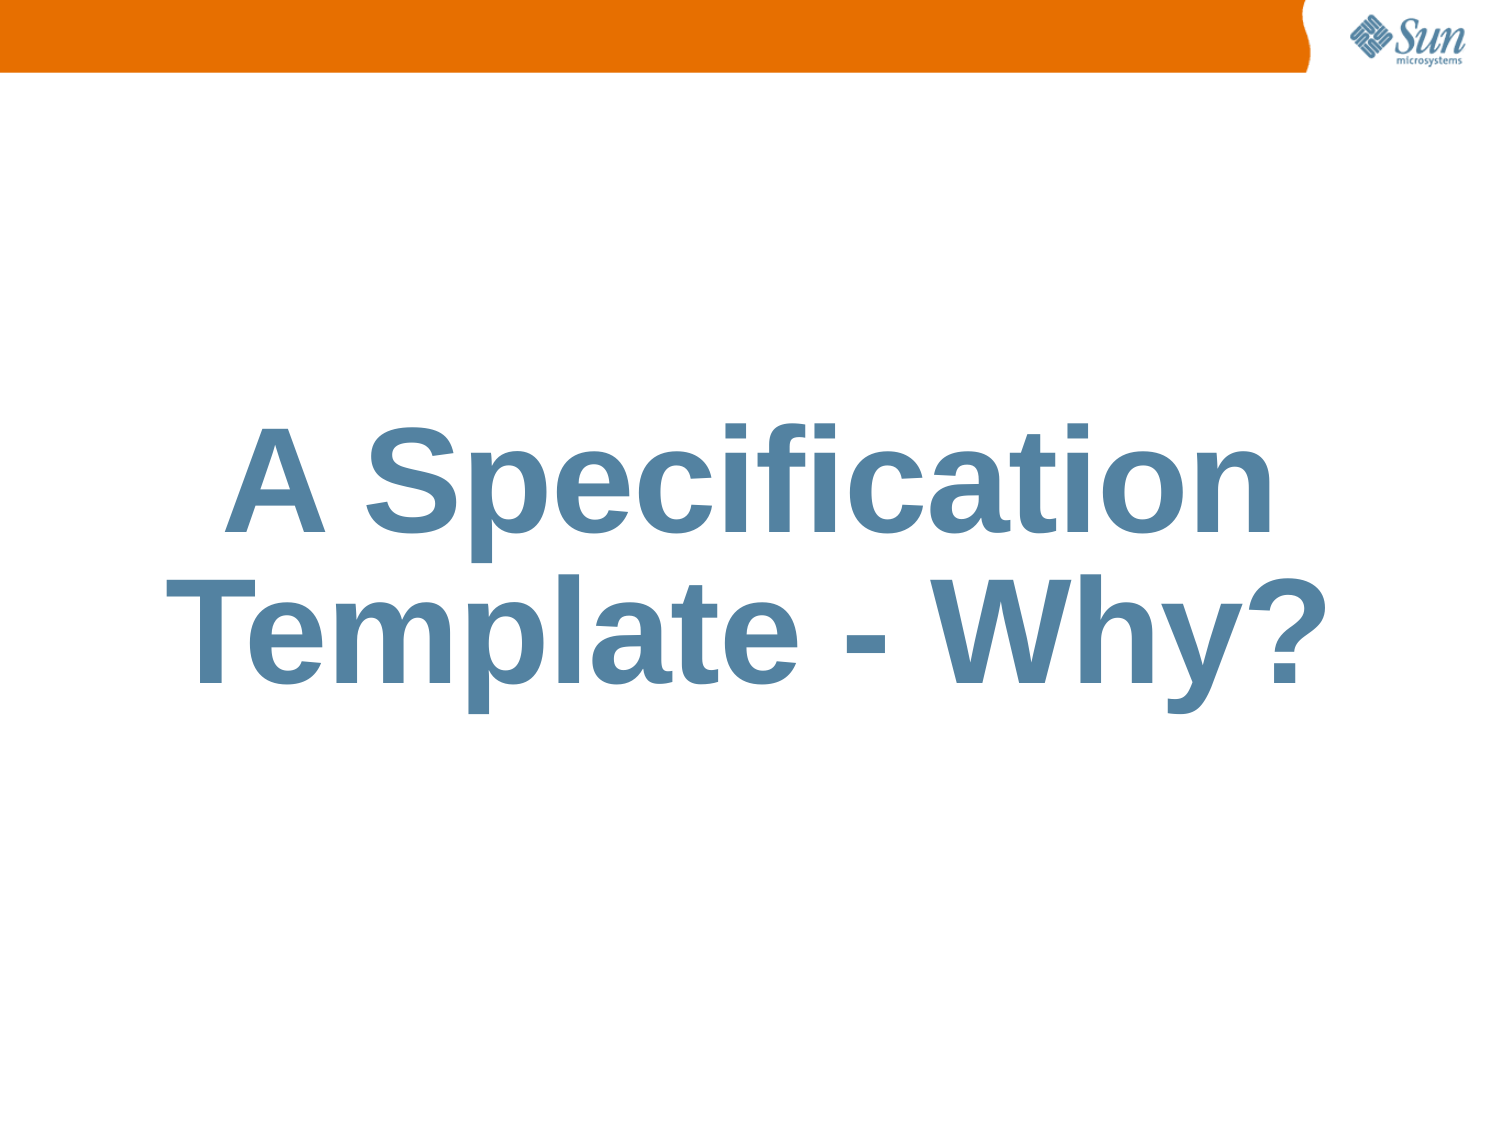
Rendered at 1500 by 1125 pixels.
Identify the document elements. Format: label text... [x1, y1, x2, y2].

text_box A Specification Template - Why? [0, 0, 1500, 1125]
